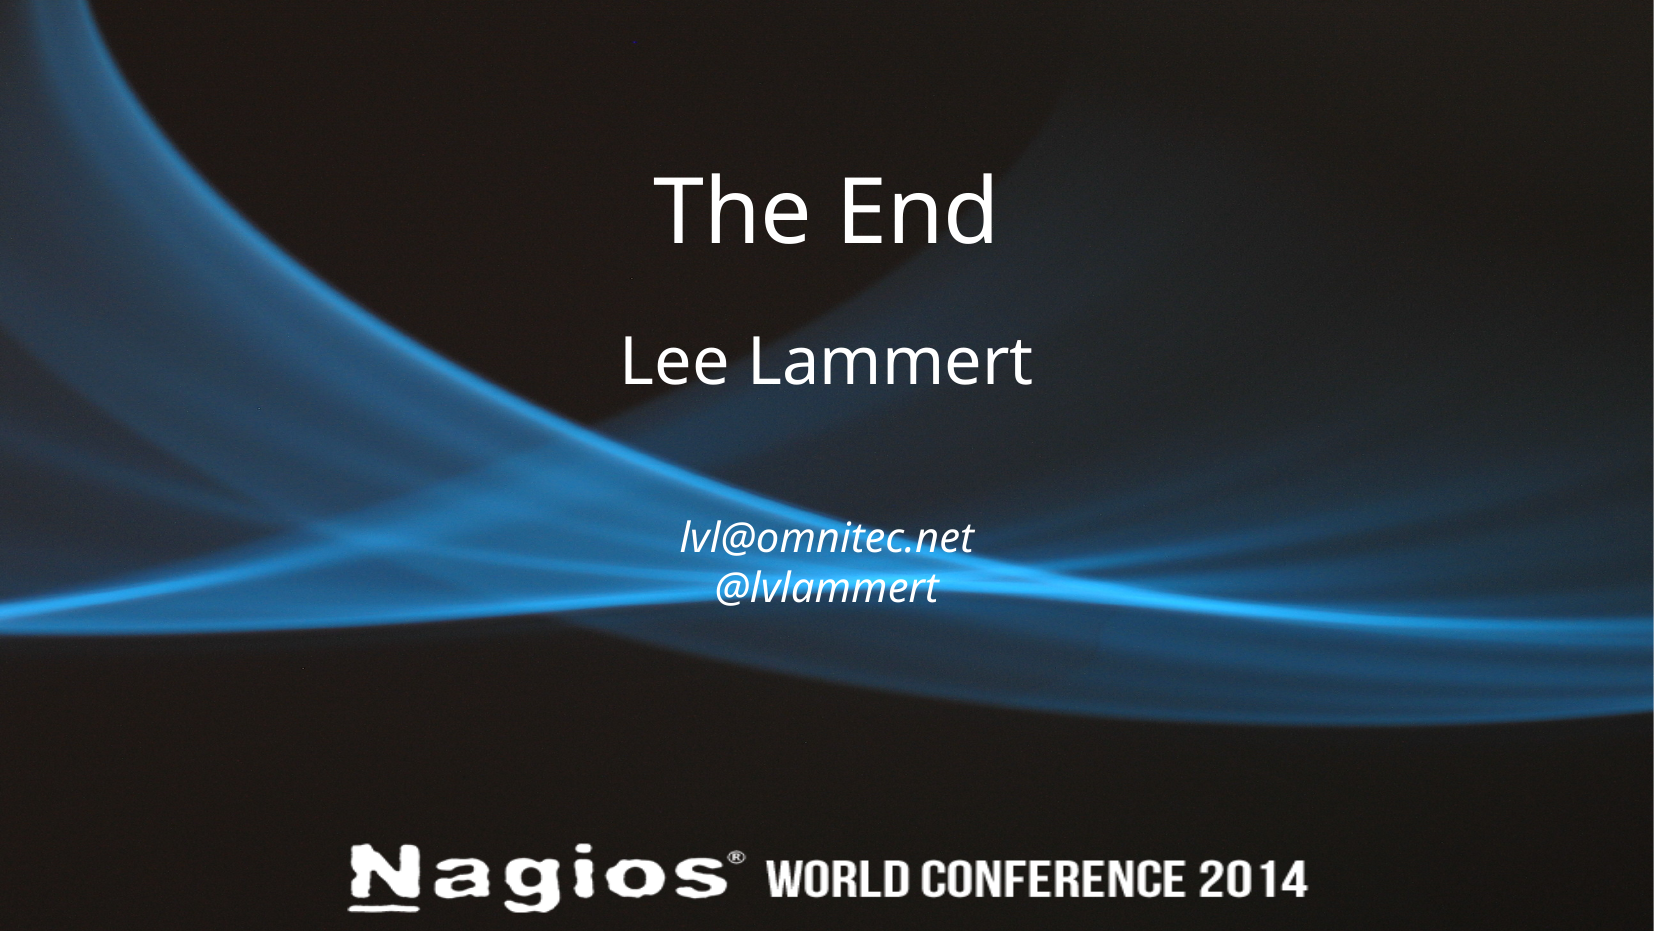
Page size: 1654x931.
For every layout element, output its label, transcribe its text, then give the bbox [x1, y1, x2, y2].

picture [0, 0, 1654, 931]
subtitle Lee Lammert lvl@omnitec.net @lvlammert [248, 310, 1406, 658]
title The End [55, 103, 1599, 311]
